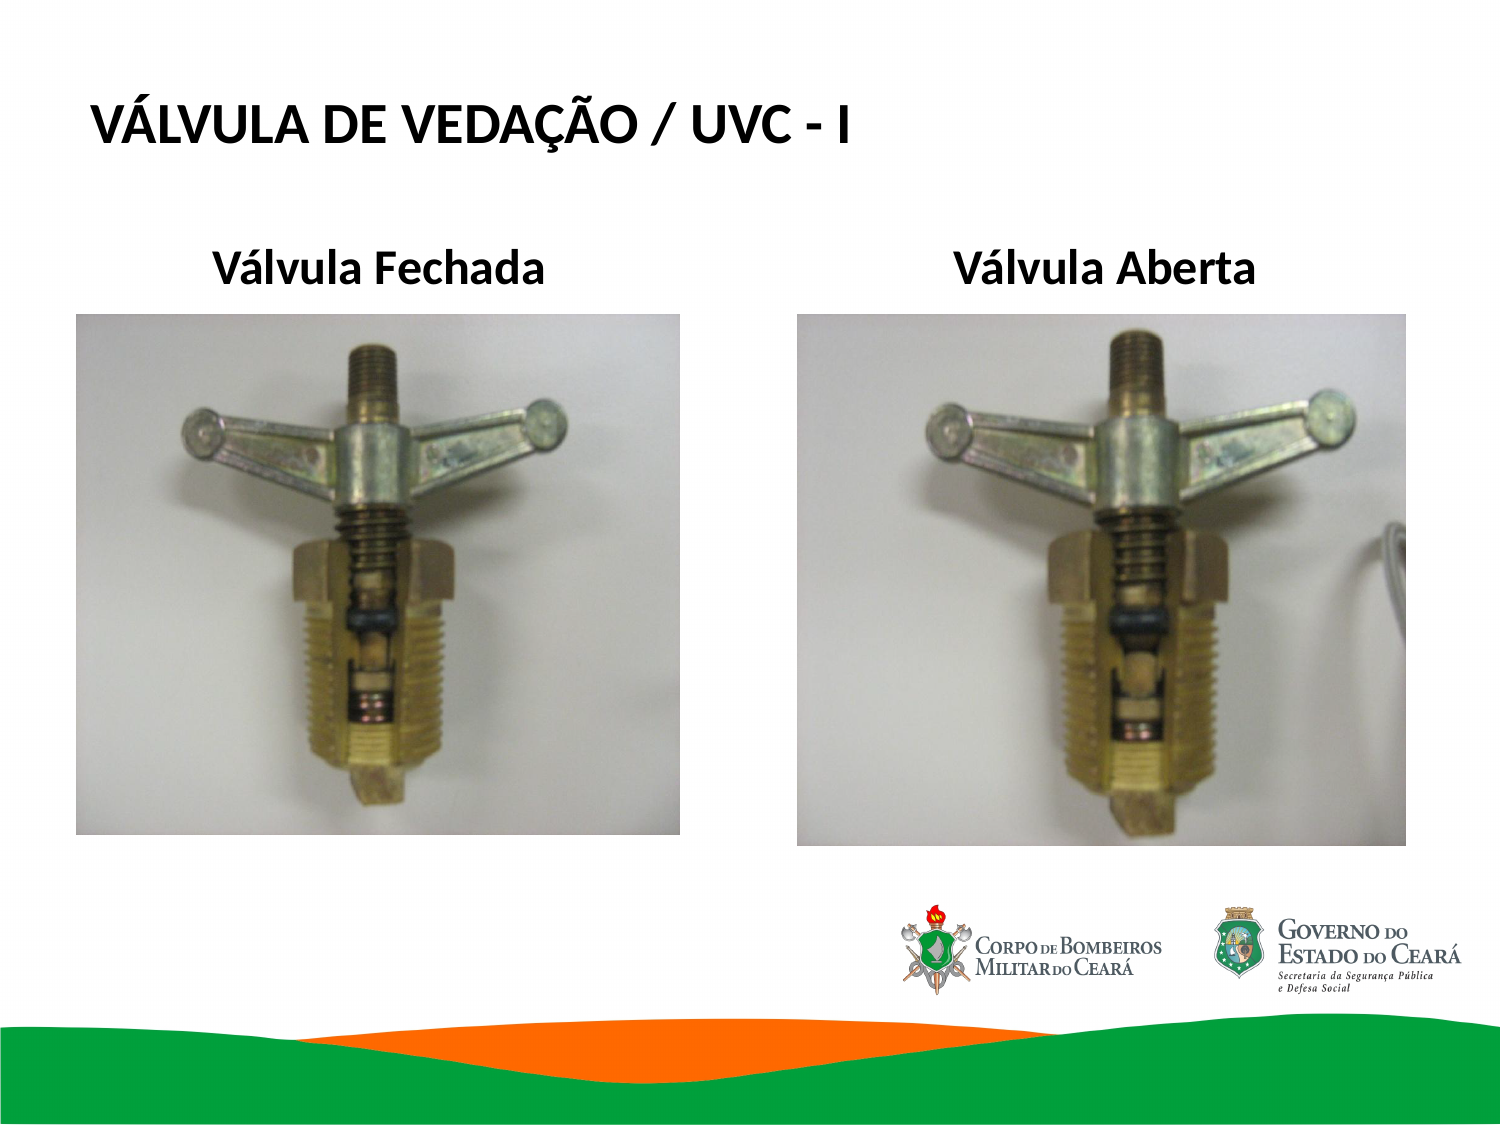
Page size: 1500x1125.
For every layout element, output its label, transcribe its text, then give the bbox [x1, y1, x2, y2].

picture [0, 0, 1500, 1125]
text_box VÁLVULA DE VEDAÇÃO / UVC - I [75, 78, 968, 163]
text_box Válvula Fechada [197, 226, 573, 302]
text_box Válvula Aberta [938, 226, 1282, 302]
